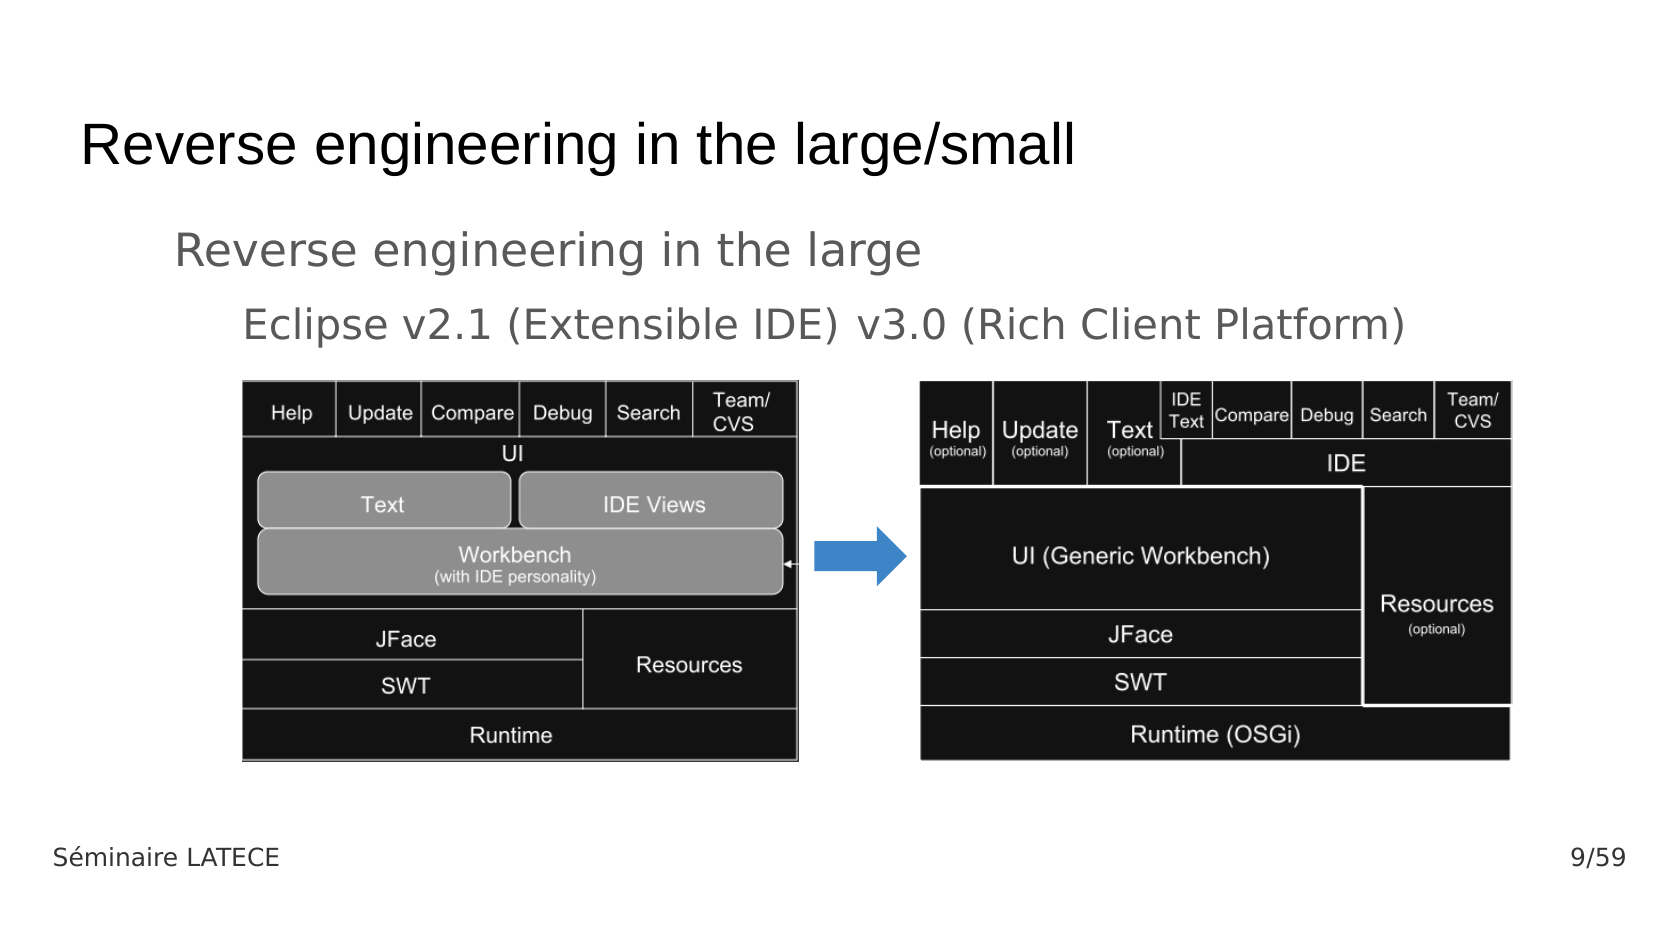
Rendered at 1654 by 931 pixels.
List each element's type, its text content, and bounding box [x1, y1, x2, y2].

text_box [814, 526, 907, 587]
picture [242, 380, 799, 762]
picture [919, 380, 1513, 762]
list Reverse engineering in the large Eclipse v2.1 (Extensible IDE) v3.0 (Rich Client Platform) [157, 223, 1578, 797]
title Reverse engineering in the large/small [80, 97, 1479, 192]
